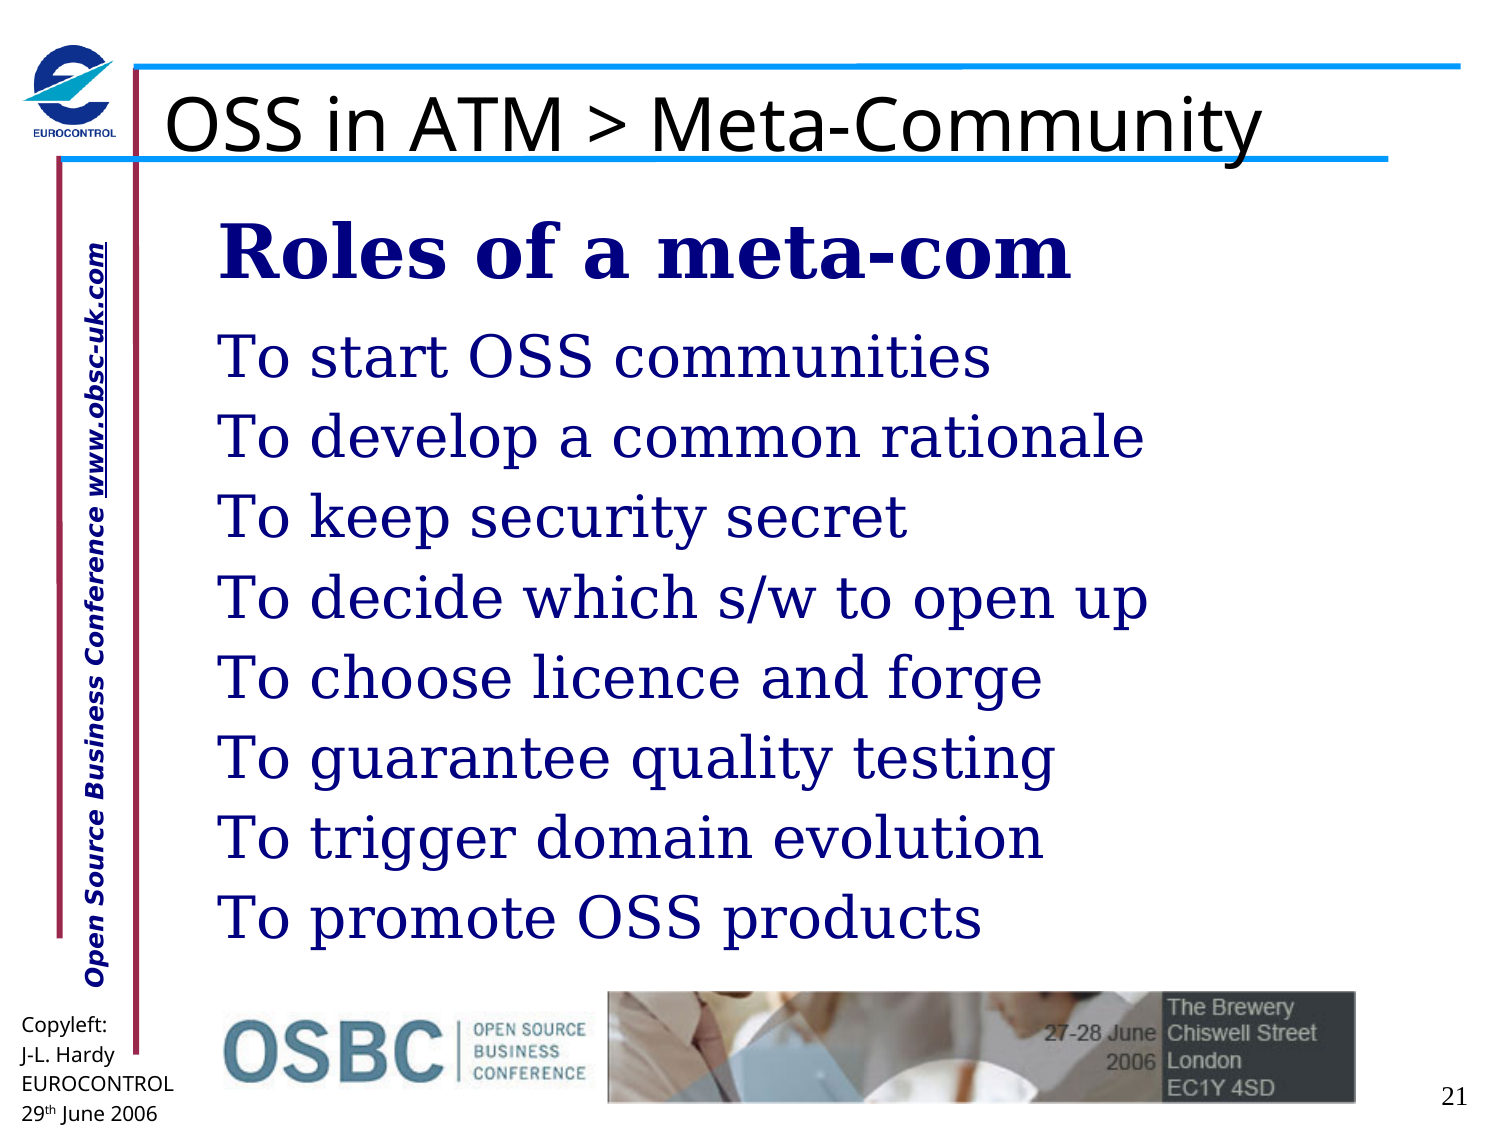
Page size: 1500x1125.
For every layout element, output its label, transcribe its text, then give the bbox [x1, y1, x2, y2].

picture [201, 991, 1356, 1104]
list Roles of a meta-com To start OSS communities To develop a common rationale To keep security secret To decide which s/w to open up To choose licence and forge To guarantee quality testing To trigger domain evolution To promote OSS products [182, 207, 1398, 952]
picture [22, 45, 116, 137]
